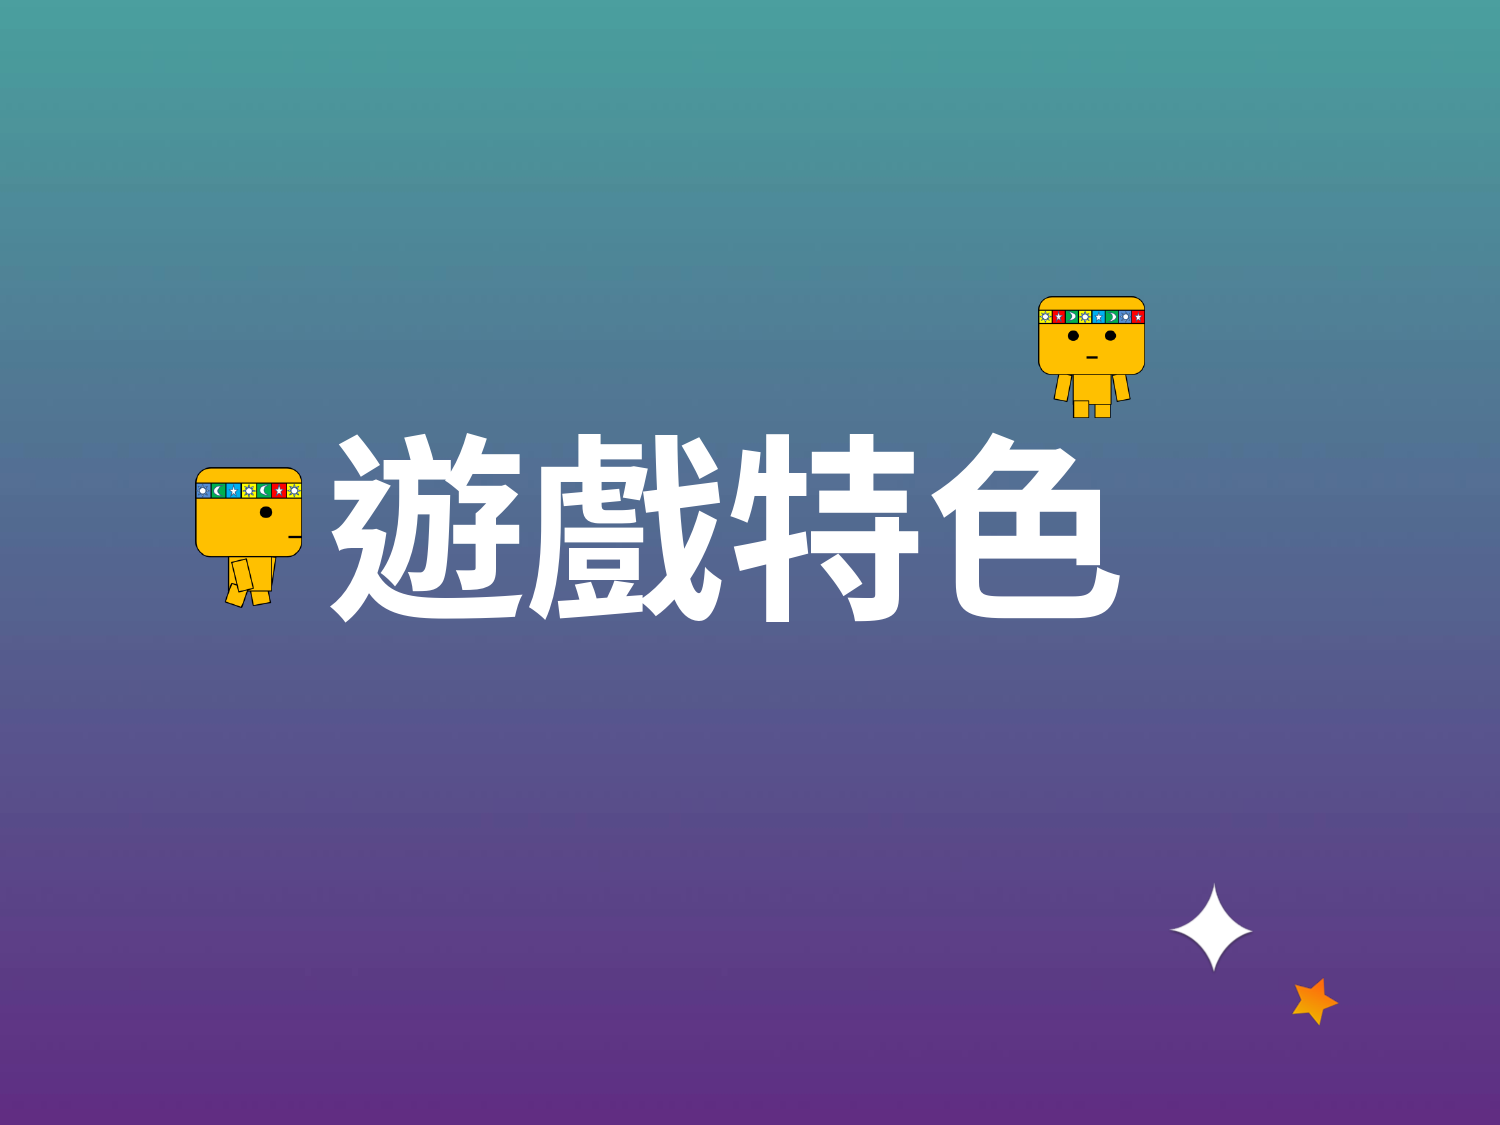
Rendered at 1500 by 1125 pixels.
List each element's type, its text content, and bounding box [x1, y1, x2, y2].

text_box 遊戲特色 [311, 397, 1196, 655]
picture [0, 0, 1500, 1125]
